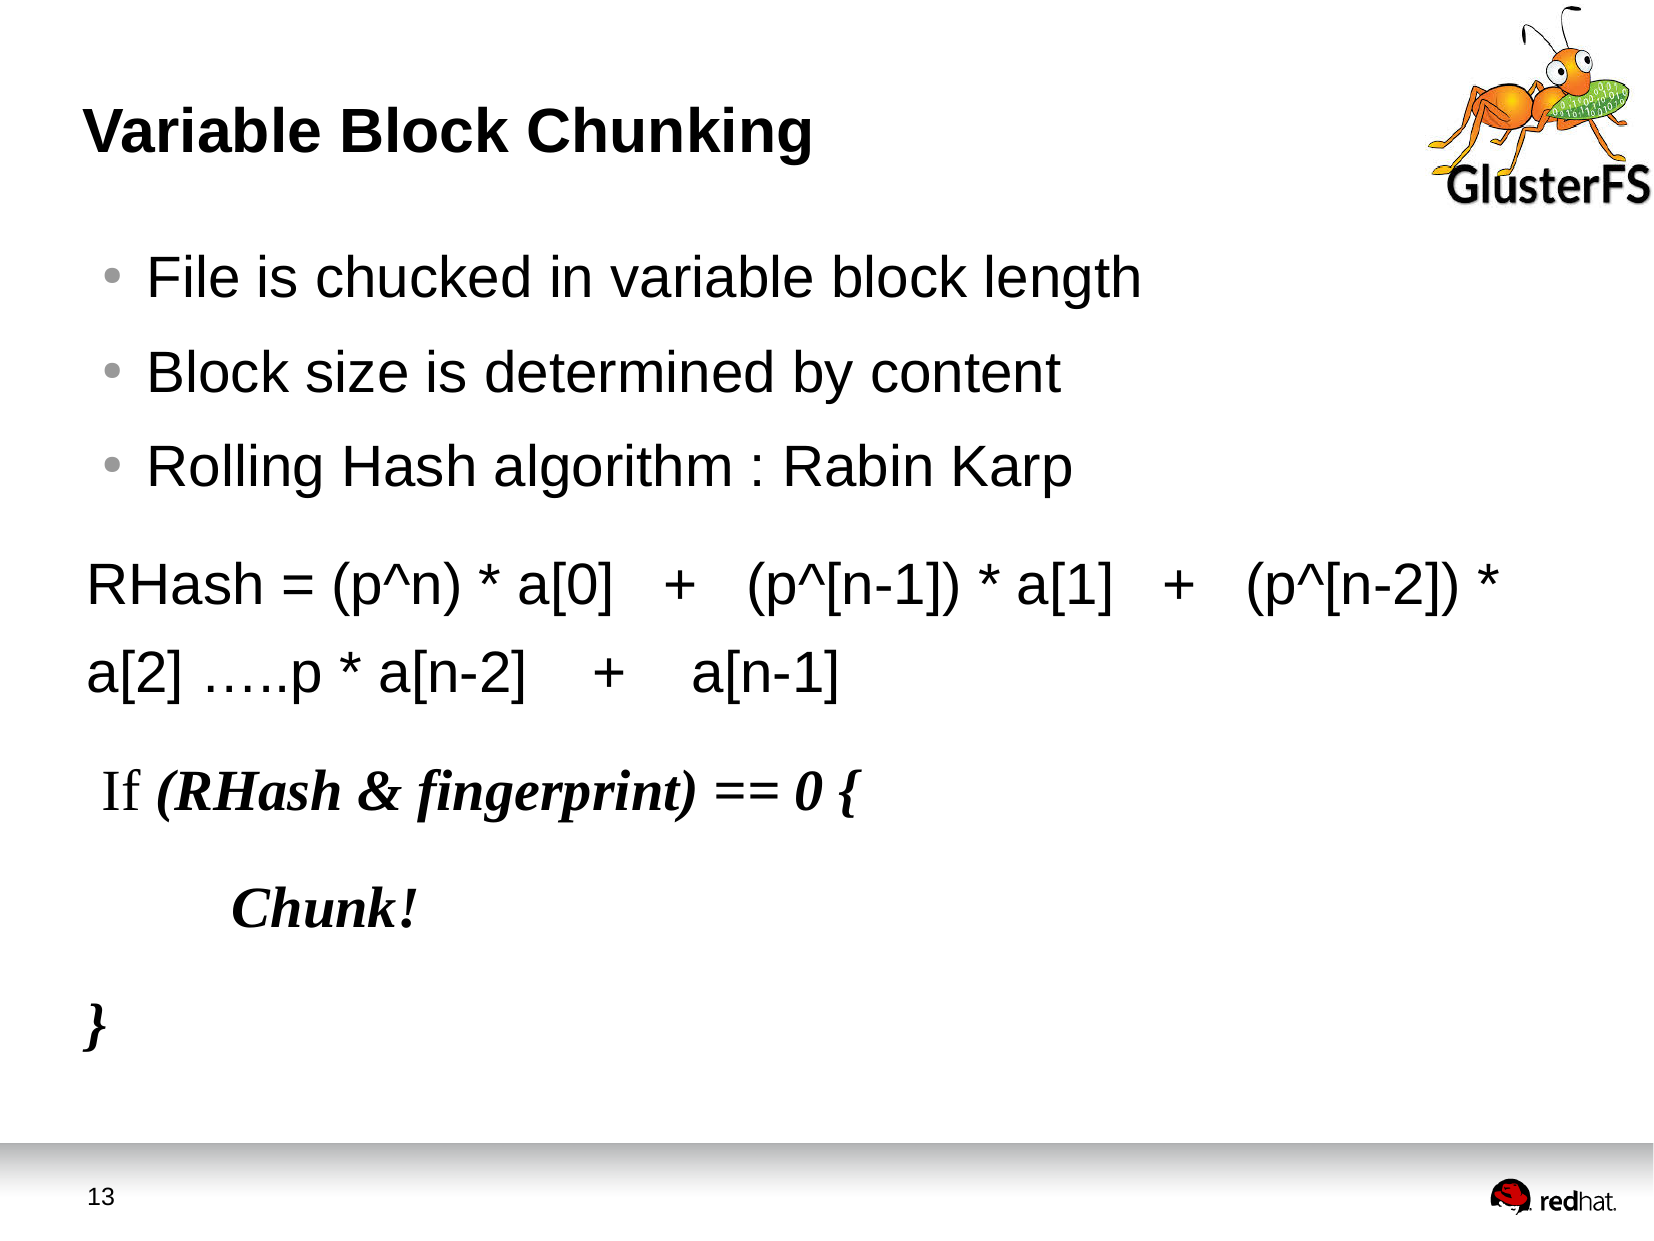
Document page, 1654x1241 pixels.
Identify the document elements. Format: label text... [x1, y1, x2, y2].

title Variable Block Chunking [82, 37, 1426, 226]
picture [0, 1143, 1654, 1241]
picture [1425, 4, 1653, 208]
list File is chucked in variable block length Block size is determined by content Rolling Hash algorithm : Rabin Karp RHash = (p^n) * a[0] + (p^[n-1]) * a[1] + (p^[n-2]) * a[2] …..p * a[n-2] + a[n-1] If (RHash & fingerprint) == 0 { Chunk! } [86, 244, 1576, 1058]
